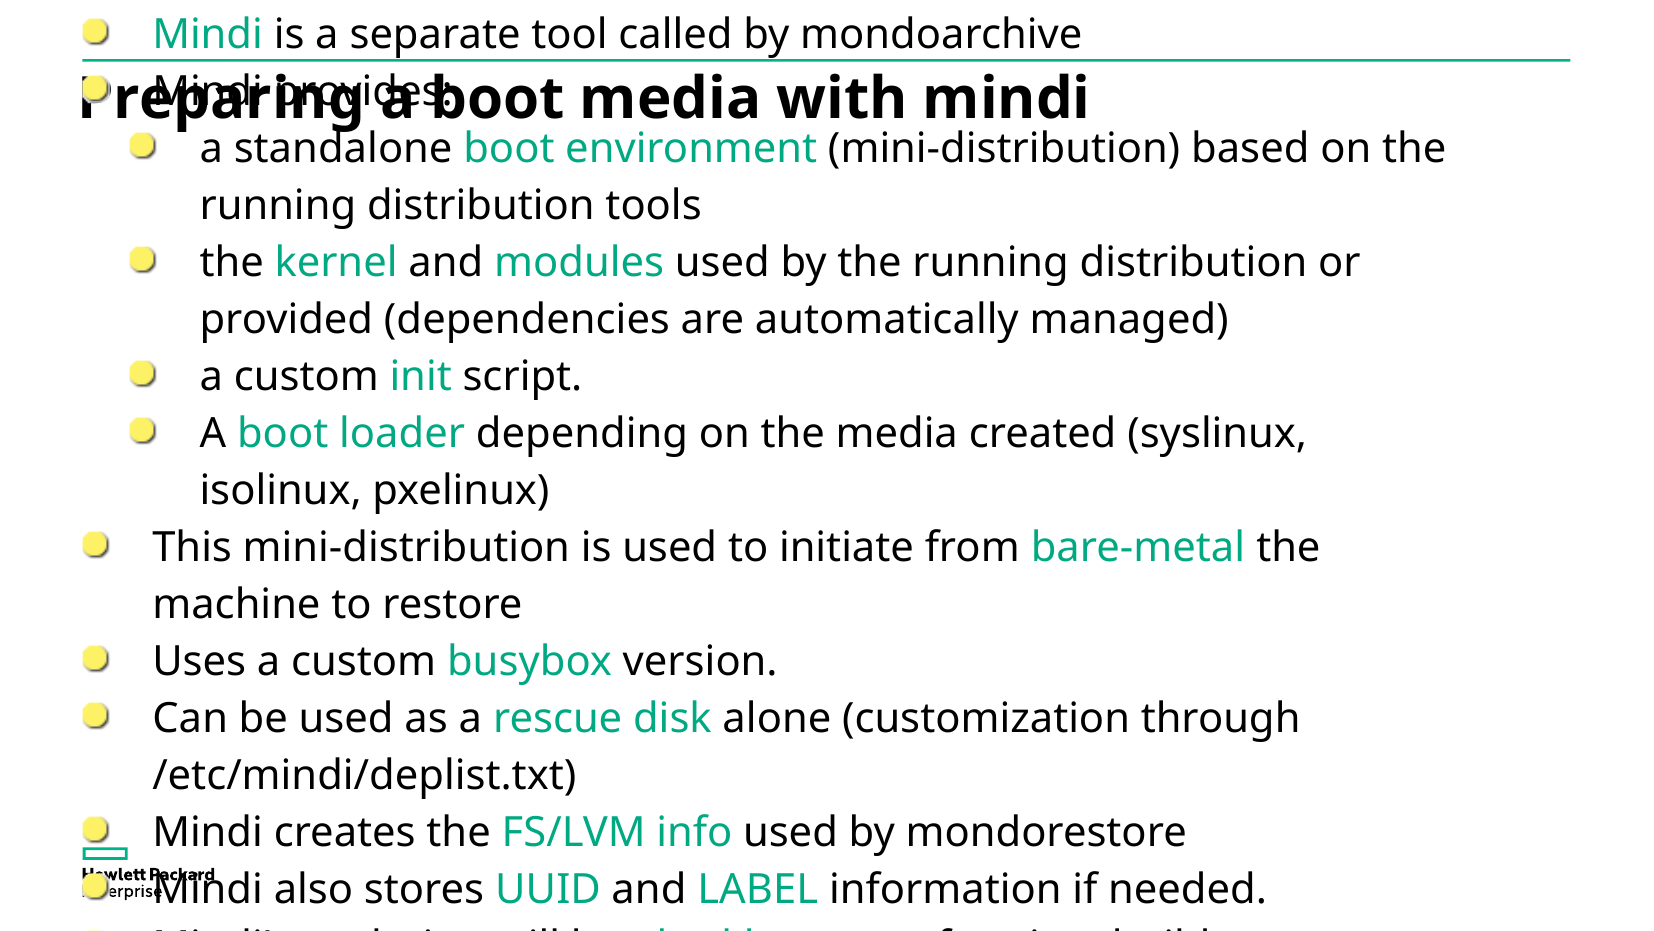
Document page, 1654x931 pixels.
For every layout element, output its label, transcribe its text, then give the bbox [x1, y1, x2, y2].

text_box Preparing a boot media with mindi [62, 15, 1600, 181]
picture [81, 17, 112, 36]
text_box Mindi is a separate tool called by mondoarchive Mindi provides: a standalone boot environment (mini-distribution) based on the running distribution tools the kernel and modules used by the running distribution or provided (dependencies are automatically managed) a custom init script. A boot loader depending on the media created (syslinux, isolinux, pxelinux) This mini-distribution is used to initiate from bare-metal the machine to restore Uses a custom busybox version. Can be used as a rescue disk alone (customization through /etc/mindi/deplist.txt) Mindi creates the FS/LVM info used by mondorestore Mindi also stores UUID and LABEL information if needed. Mindi's evolution will be pbmkbm part of project-builder.org [54, 36, 1481, 931]
